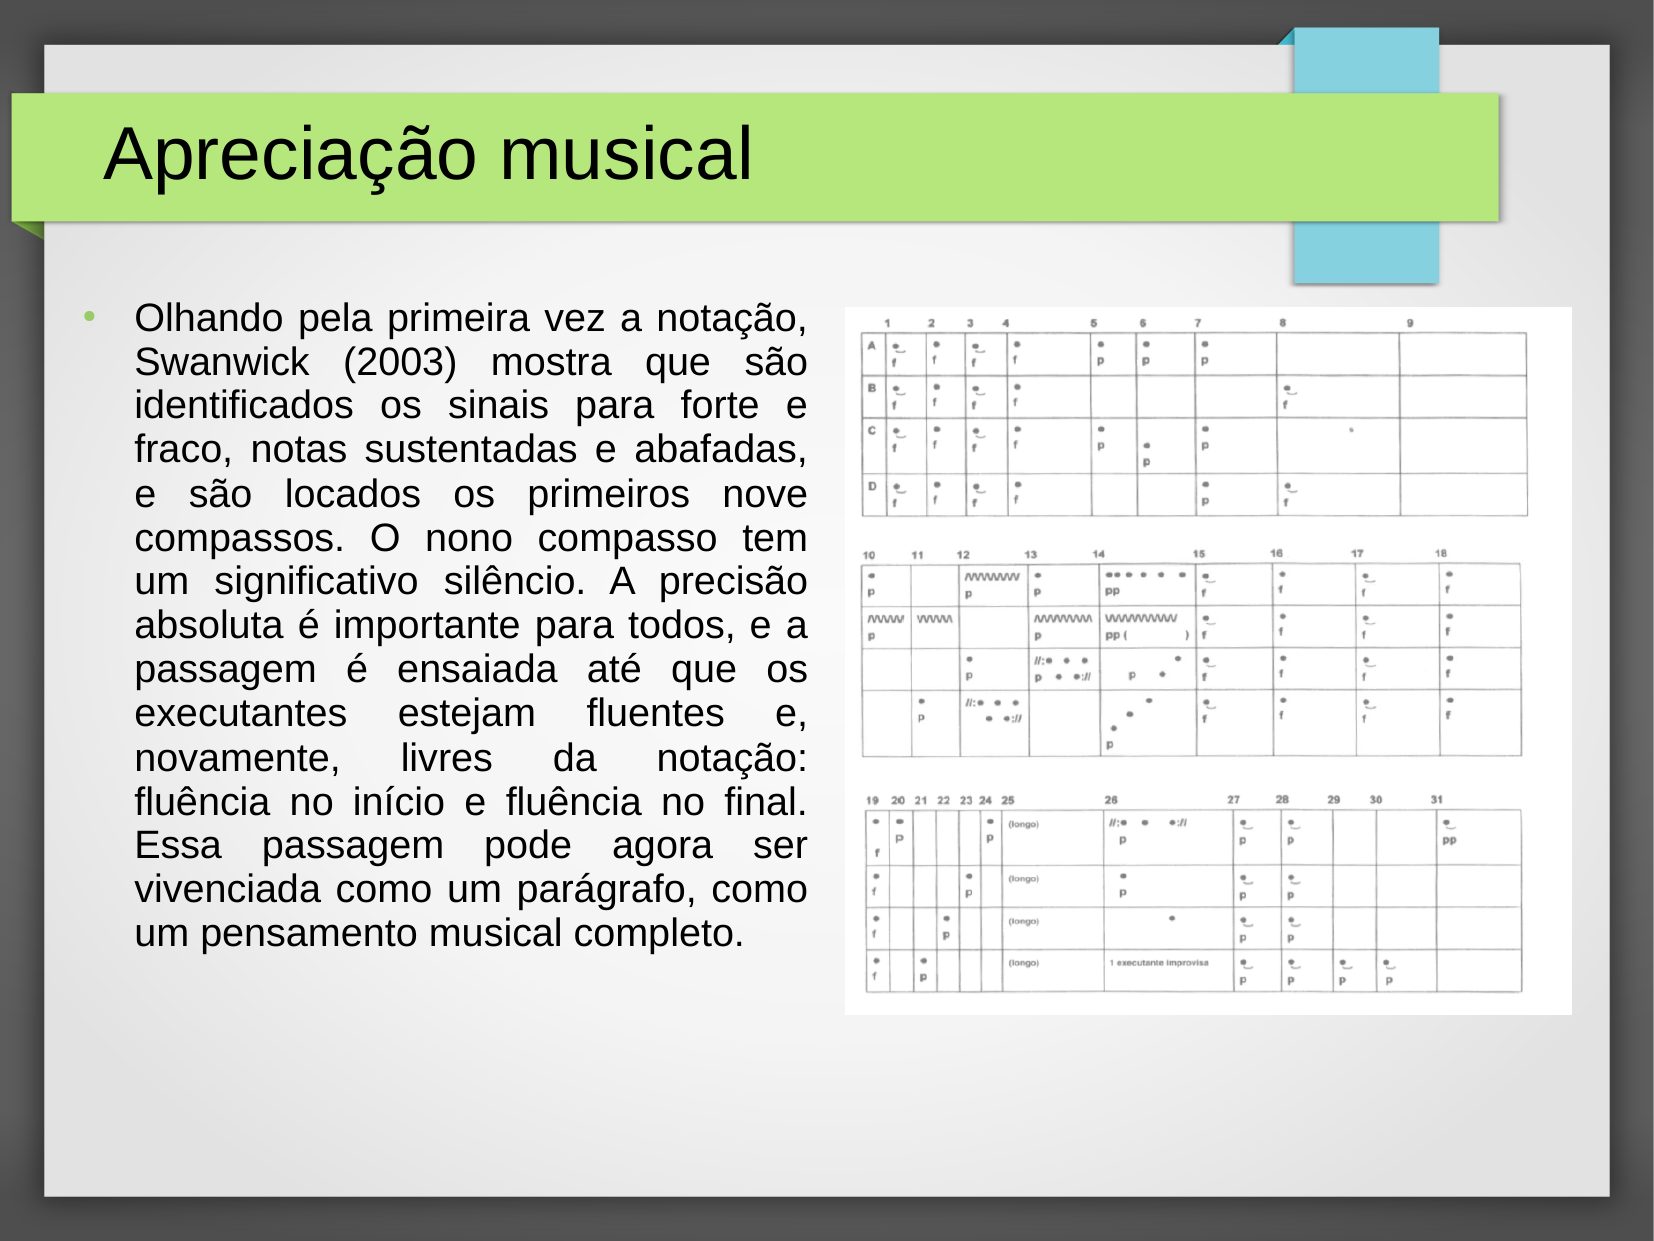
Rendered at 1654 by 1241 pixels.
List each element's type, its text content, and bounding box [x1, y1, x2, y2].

picture [0, 0, 1654, 1241]
title Apreciação musical [82, 94, 1264, 213]
list Olhando pela primeira vez a notação, Swanwick (2003) mostra que são identificados os sinais para forte e fraco, notas sustentadas e abafadas, e são locados os primeiros nove compassos. O nono compasso tem um significativo silêncio. A precisão absoluta é importante para todos, e a passagem é ensaiada até que os executantes estejam fluentes e, novamente, livres da notação: fluência no início e fluência no final. Essa passagem pode agora ser vivenciada como um parágrafo, como um pensamento musical completo. [82, 295, 809, 1015]
